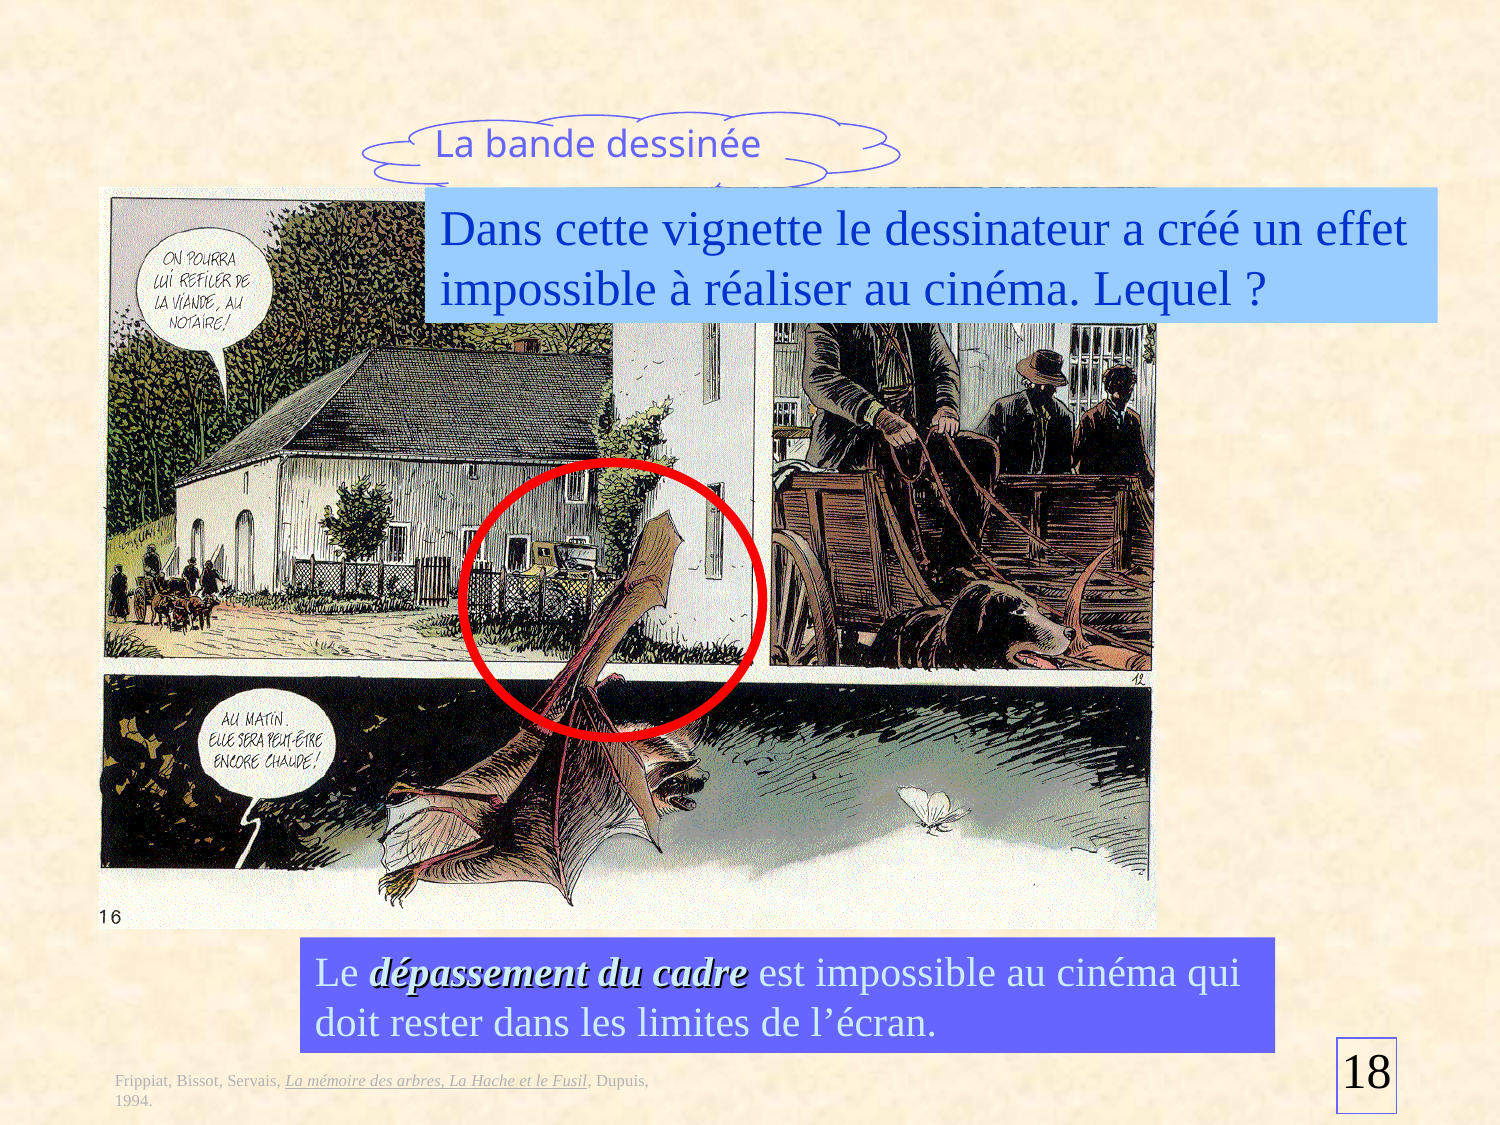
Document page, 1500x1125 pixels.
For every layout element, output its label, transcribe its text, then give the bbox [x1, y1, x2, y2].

text_box Le dépassement du cadre est impossible au cinéma qui doit rester dans les limites de l’écran. [300, 937, 1276, 1053]
text_box Dans cette vignette le dessinateur a créé un effet impossible à réaliser au cinéma. Lequel ? [424, 187, 1438, 323]
text_box Frippiat, Bissot, Servais, La mémoire des arbres, La Hache et le Fusil, Dupuis, 1994. [99, 1062, 701, 1118]
picture [0, 0, 1500, 1125]
